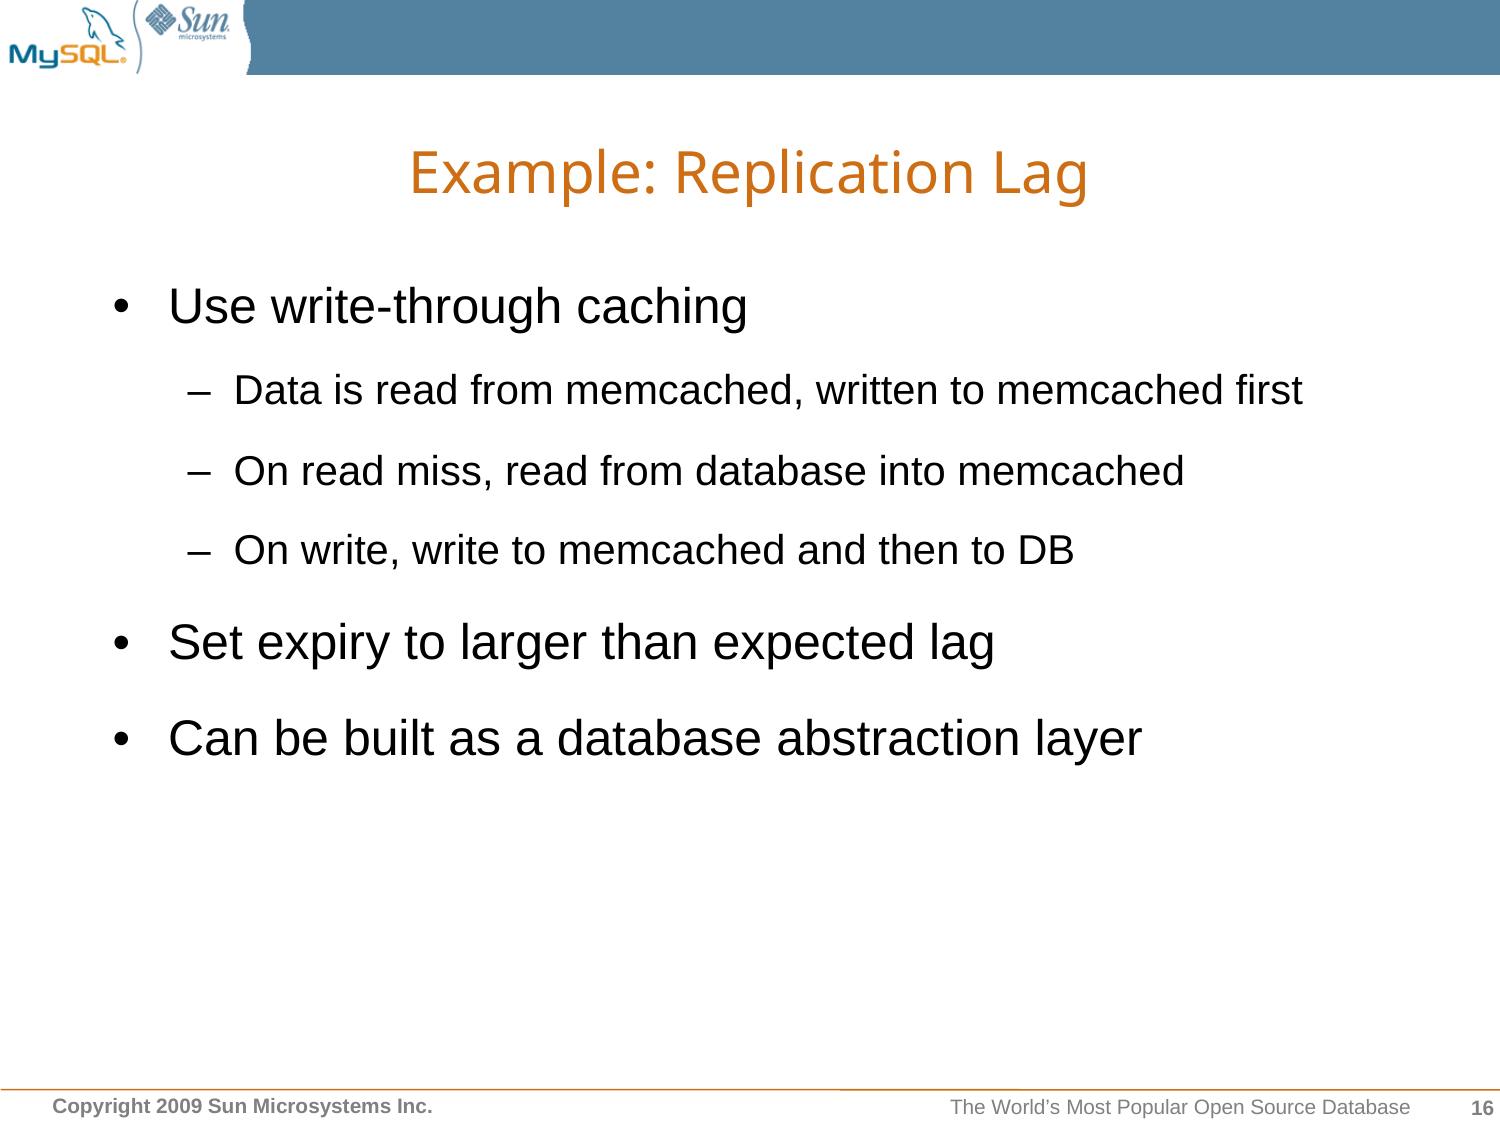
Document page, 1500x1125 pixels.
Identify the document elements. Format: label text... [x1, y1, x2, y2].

picture [0, 0, 1500, 75]
title Example: Replication Lag [0, 87, 1500, 225]
list Use write-through caching Data is read from memcached, written to memcached first On read miss, read from database into memcached On write, write to memcached and then to DB Set expiry to larger than expected lag Can be built as a database abstraction layer [112, 249, 1387, 1113]
